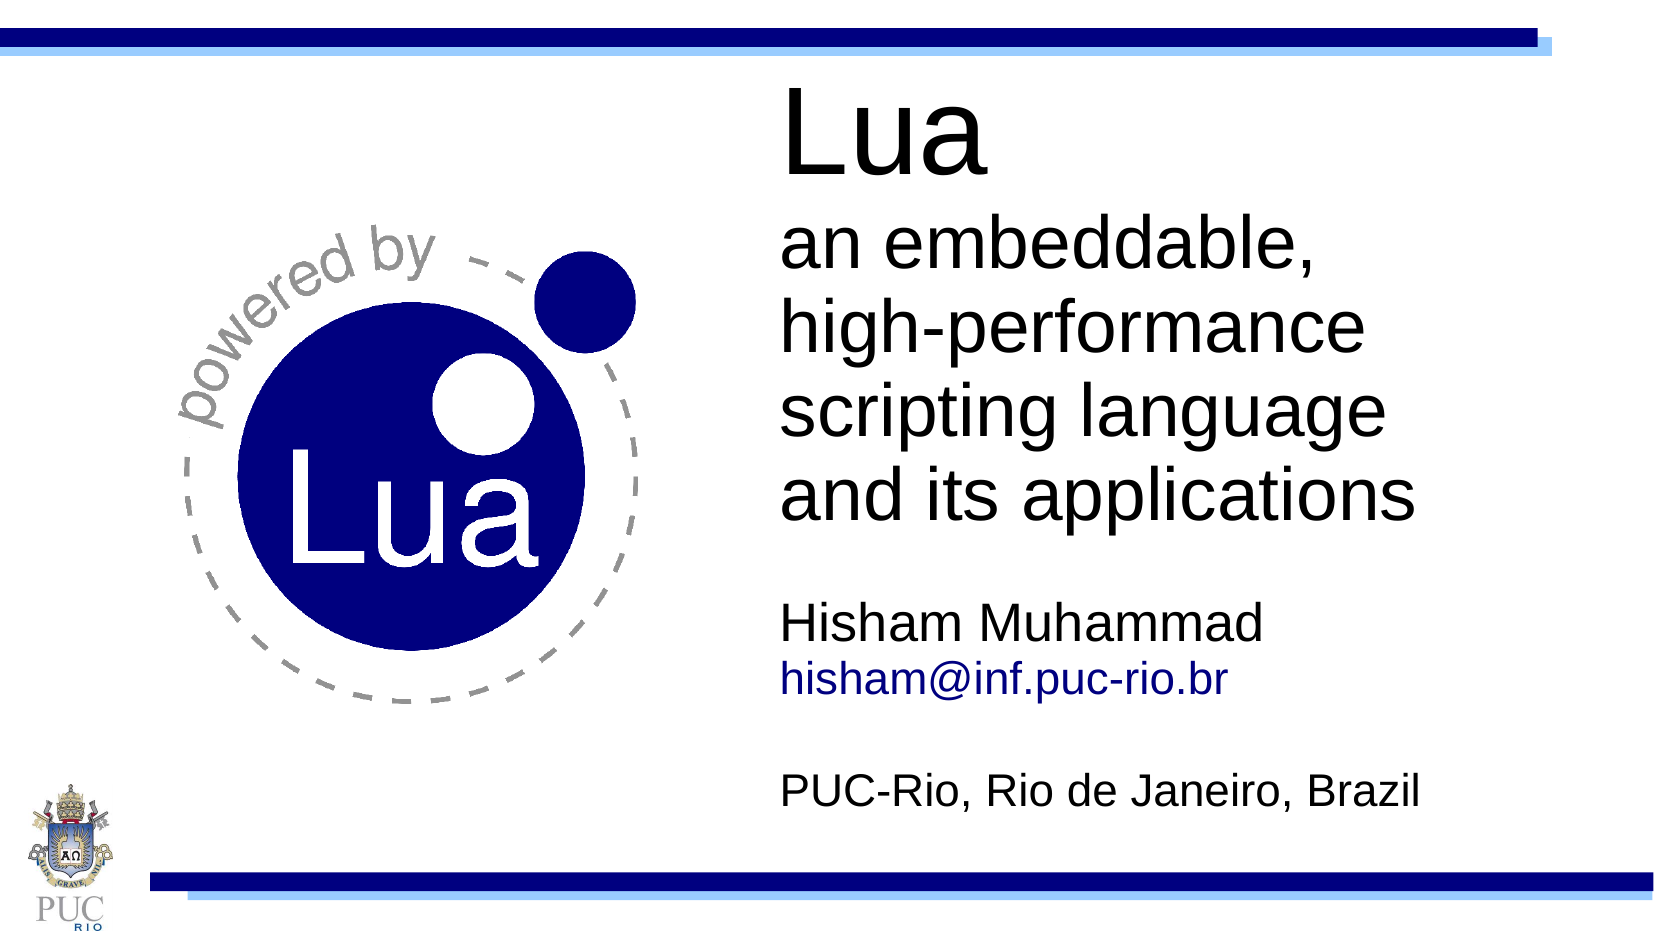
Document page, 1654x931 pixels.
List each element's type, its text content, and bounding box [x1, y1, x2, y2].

picture [28, 784, 113, 931]
picture [178, 224, 638, 704]
subtitle Lua an embeddable, high-performance scripting language and its applications Hisham Muhammad hisham@inf.puc-rio.br PUC-Rio, Rio de Janeiro, Brazil [779, 47, 1568, 831]
